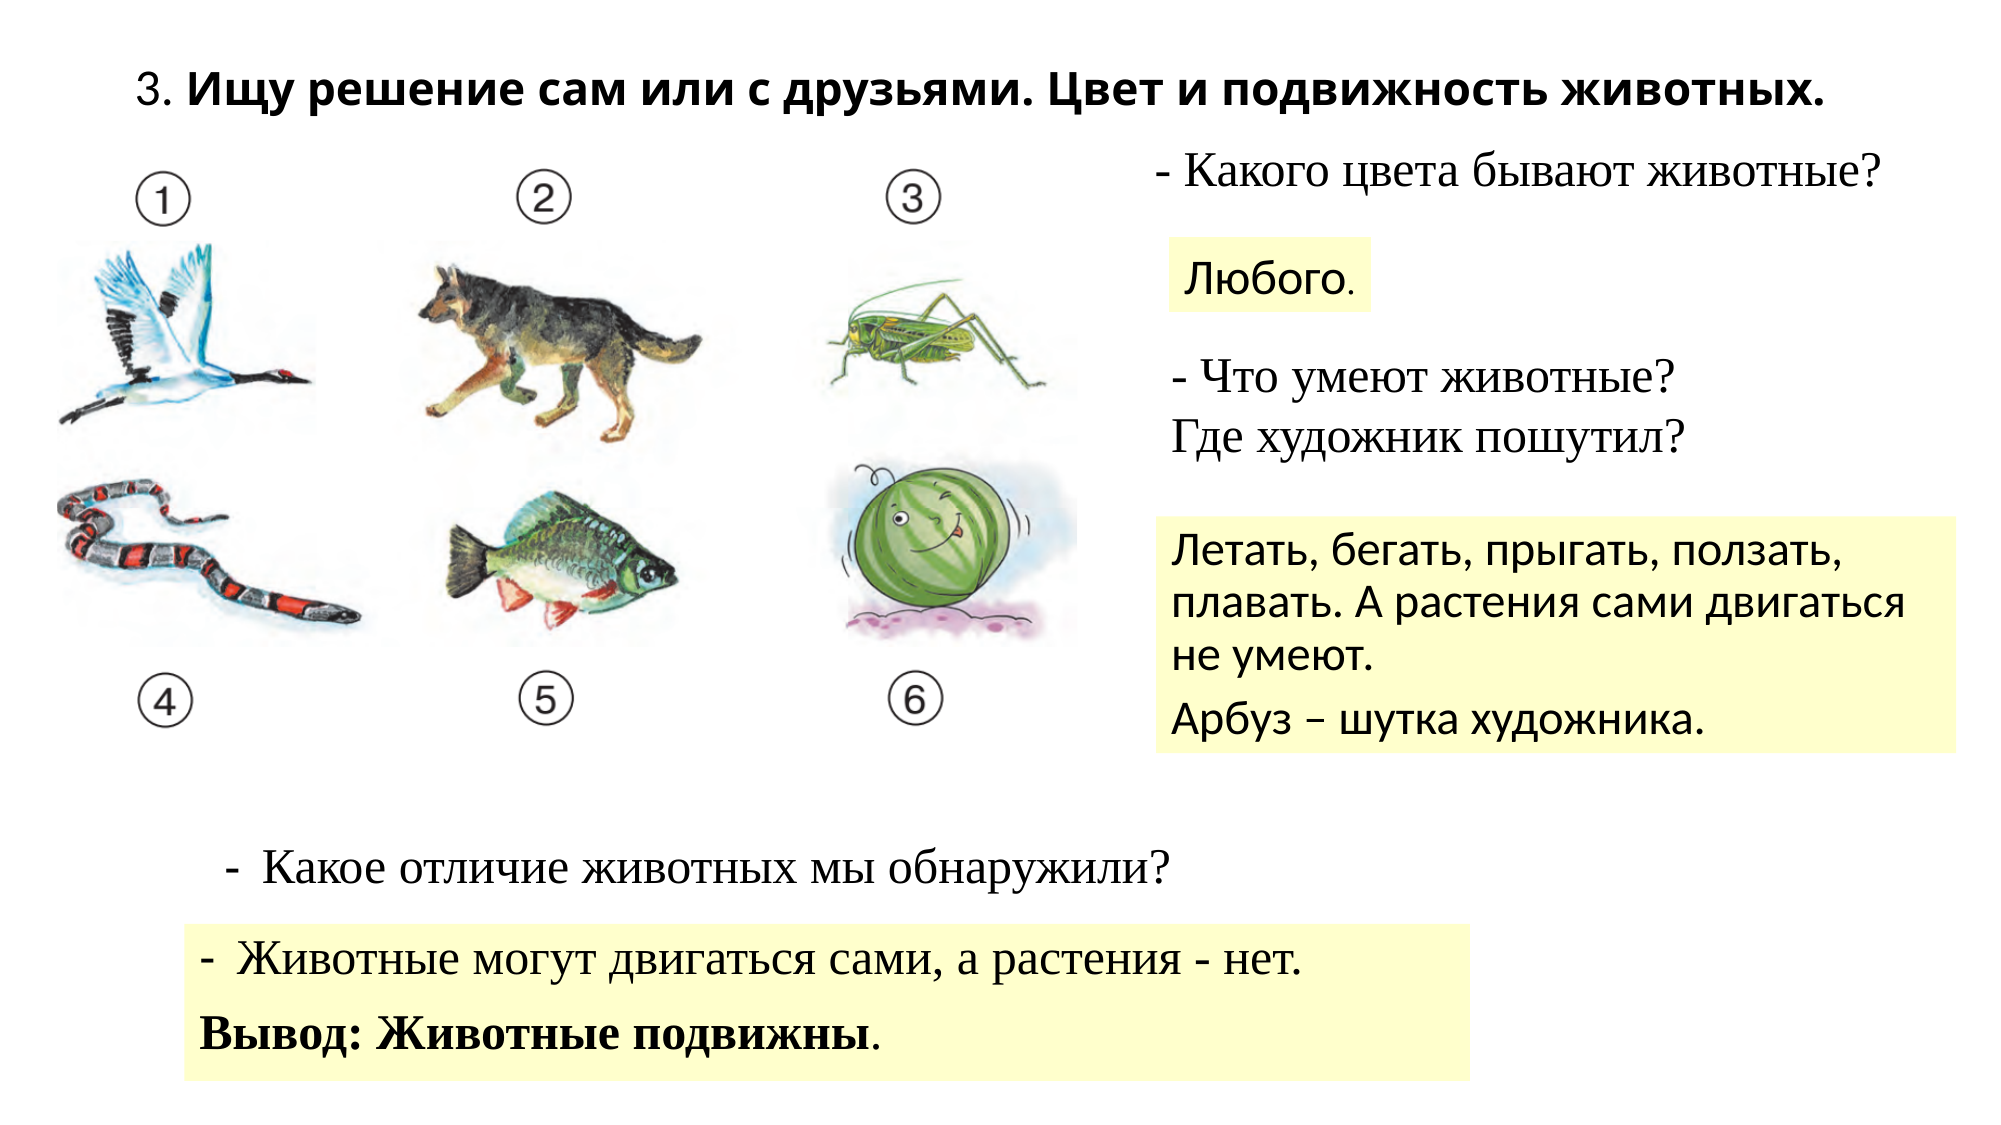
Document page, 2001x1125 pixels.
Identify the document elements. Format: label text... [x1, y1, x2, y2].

picture [57, 153, 1128, 749]
text_box Животные могут двигаться сами, а растения - нет. Вывод: Животные подвижны. [184, 923, 1470, 1081]
list Летать, бегать, прыгать, ползать, плавать. А растения сами двигаться не умеют. Арбуз – шутка художника. [1156, 516, 1957, 754]
title 3. Ищу решение сам или с друзьями. Цвет и подвижность животных. [119, 34, 1845, 144]
text_box - Что умеют животные? Где художник пошутил? [1156, 335, 1716, 470]
text_box - Какого цвета бывают животные? [1140, 129, 1910, 205]
text_box Какое отличие животных мы обнаружили? [209, 833, 1495, 918]
text_box Любого. [1169, 237, 1371, 312]
